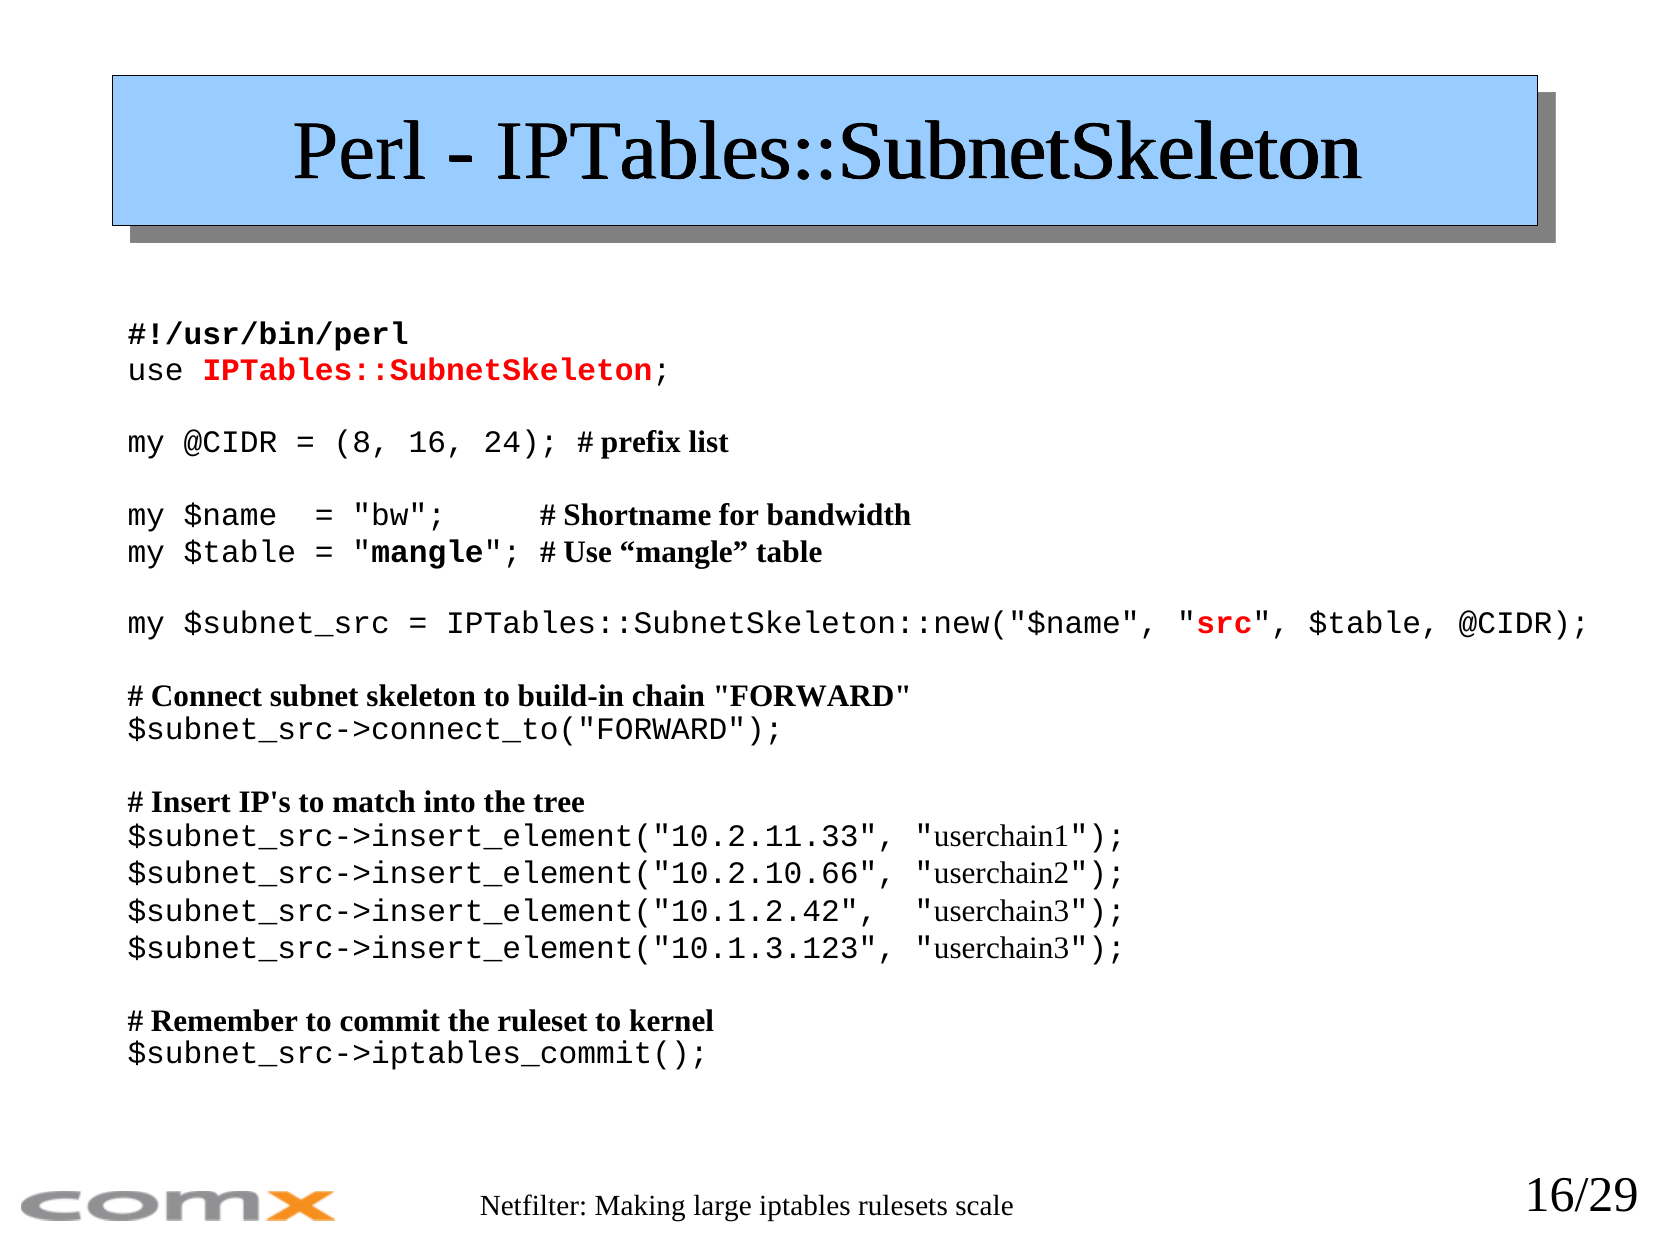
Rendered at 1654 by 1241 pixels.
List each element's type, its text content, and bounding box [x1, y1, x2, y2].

title Perl - IPTables::SubnetSkeleton [116, 75, 1538, 226]
picture [21, 1191, 335, 1221]
text_box #!/usr/bin/perl use IPTables::SubnetSkeleton; my @CIDR = (8, 16, 24); # prefix list my $name = "bw"; # Shortname for bandwidth my $table = "mangle"; # Use “mangle” table my $subnet_src = IPTables::SubnetSkeleton::new("$name", "src", $table, @CIDR); # Connect subnet skeleton to build-in chain "FORWARD" $subnet_src->connect_to("FORWARD"); # Insert IP's to match into the tree $subnet_src->insert_element("10.2.11.33", "userchain1"); $subnet_src->insert_element("10.2.10.66", "userchain2"); $subnet_src->insert_element("10.1.2.42", "userchain3"); $subnet_src->insert_element("10.1.3.123", "userchain3"); # Remember to commit the ruleset to kernel $subnet_src->iptables_commit(); [112, 303, 1613, 1097]
